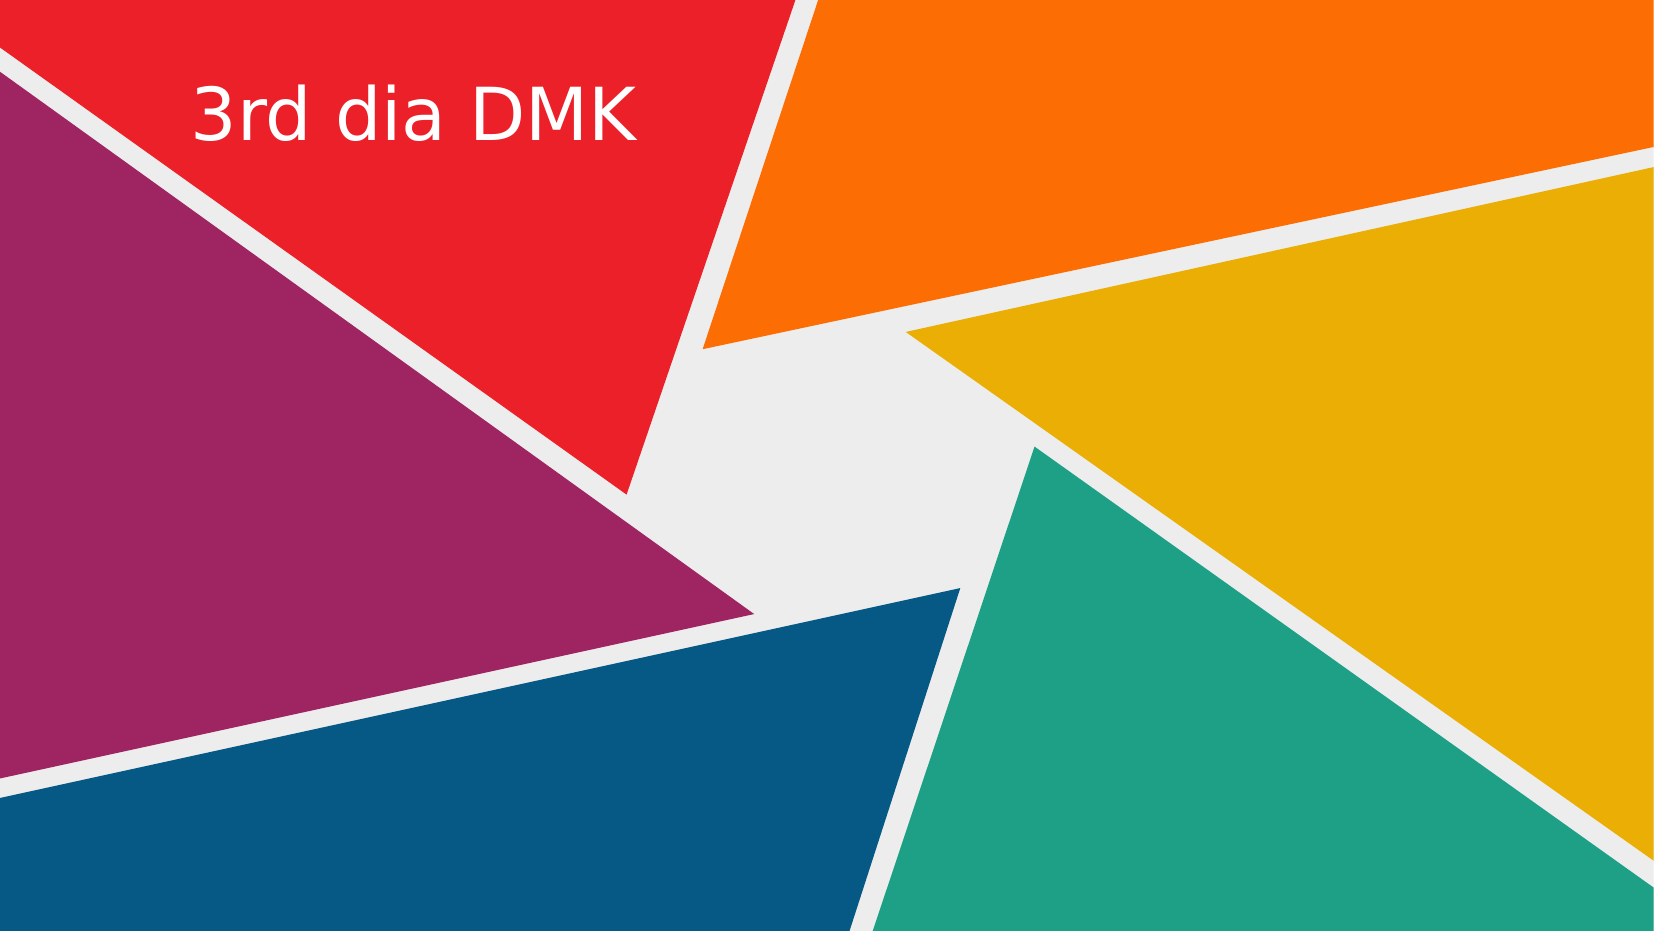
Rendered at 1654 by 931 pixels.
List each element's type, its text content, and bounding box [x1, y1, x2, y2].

title 3rd dia DMK [82, 37, 746, 193]
